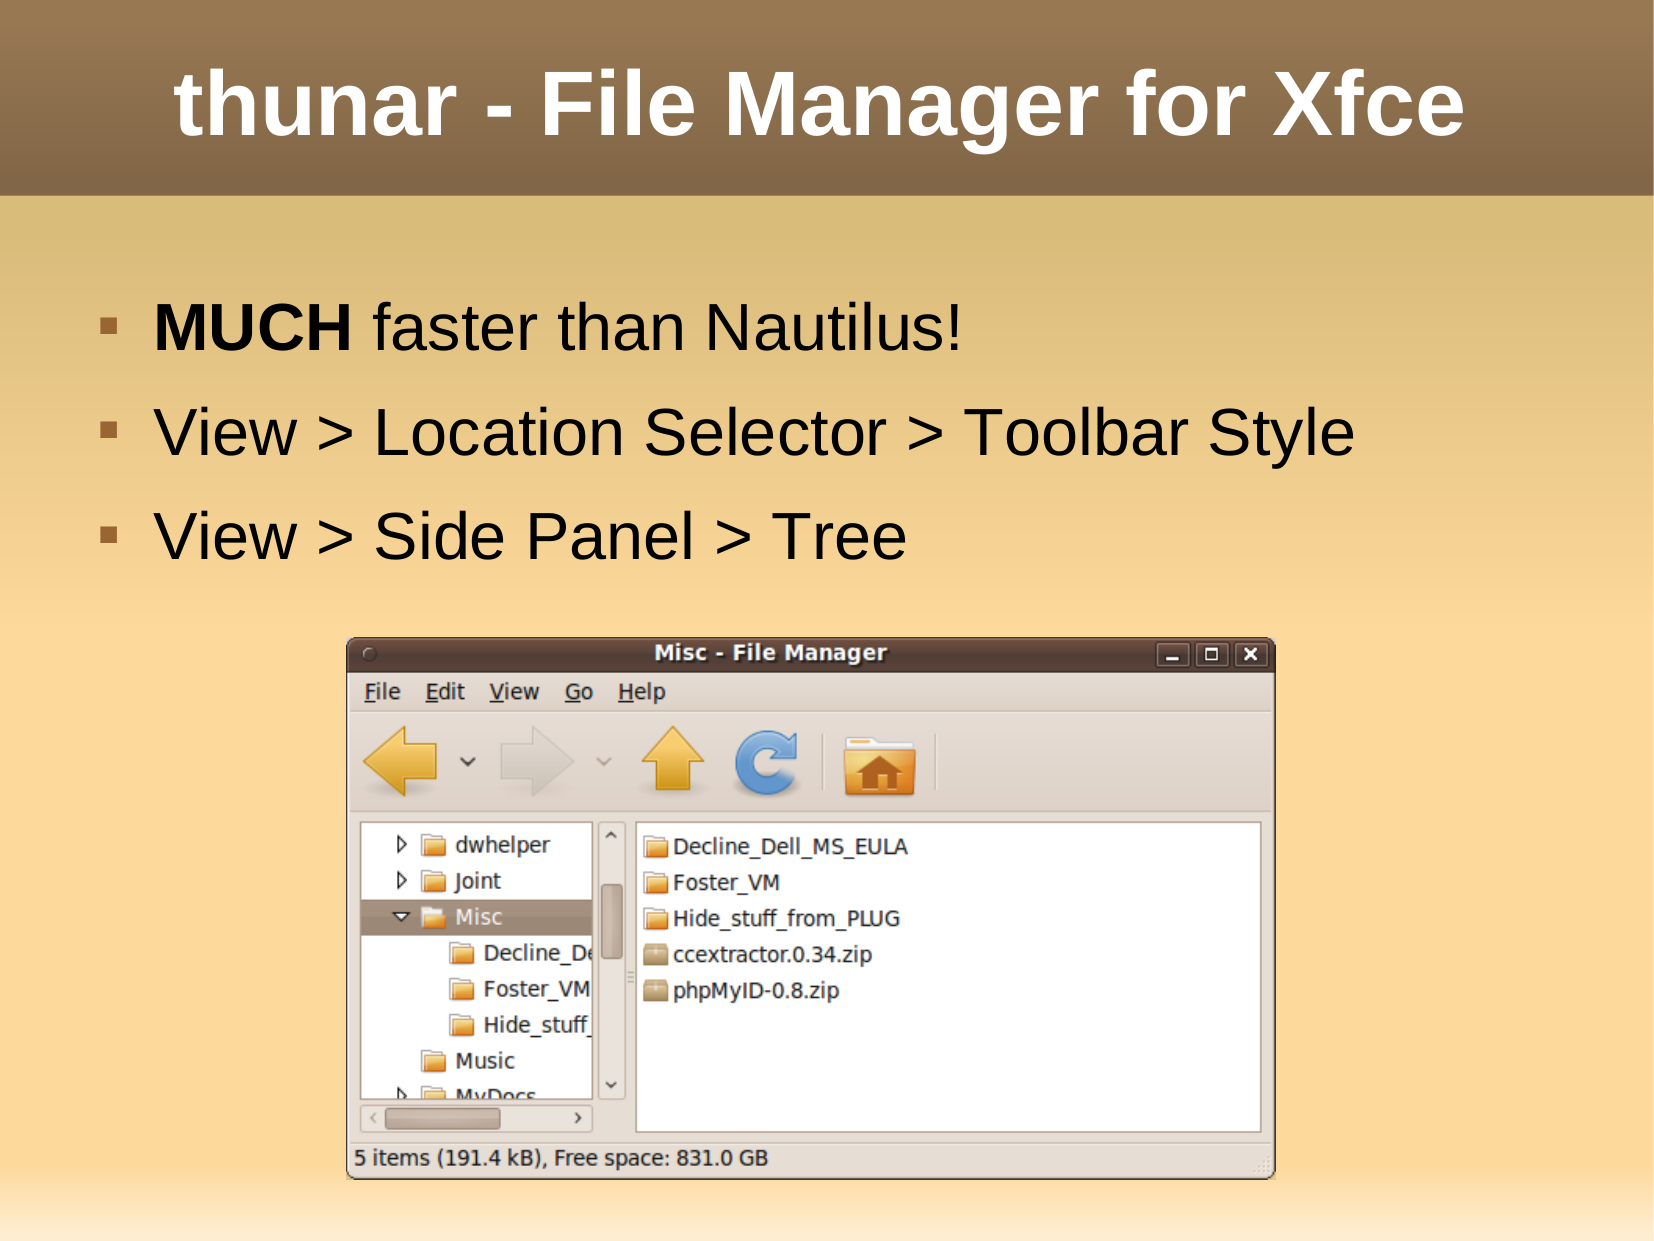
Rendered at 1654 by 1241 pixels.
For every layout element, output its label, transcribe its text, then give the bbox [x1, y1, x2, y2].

title thunar - File Manager for Xfce [76, 0, 1565, 208]
list MUCH faster than Nautilus! View > Location Selector > Toolbar Style View > Side Panel > Tree [82, 290, 1571, 1109]
picture [0, 0, 1654, 1241]
